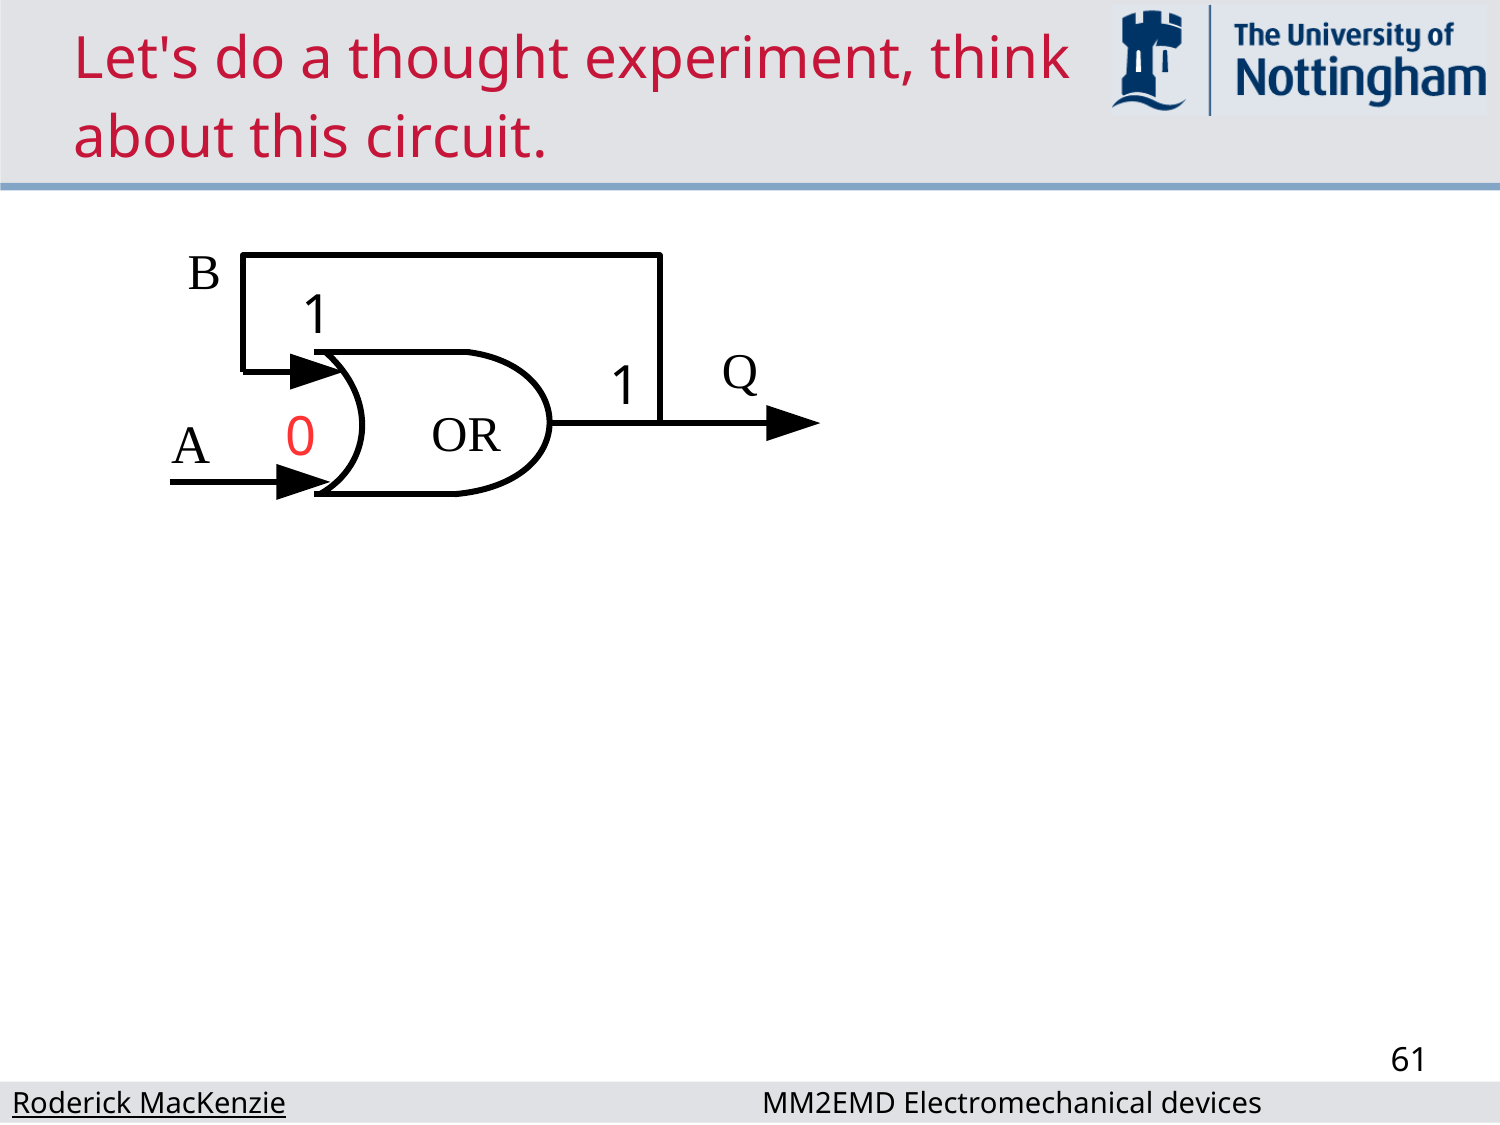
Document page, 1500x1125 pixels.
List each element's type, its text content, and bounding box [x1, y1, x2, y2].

picture [1111, 4, 1487, 116]
text_box A [156, 402, 207, 482]
text_box 1 [267, 272, 433, 352]
title Let's do a thought experiment, think about this circuit. [59, 20, 1128, 172]
text_box Q [707, 331, 782, 407]
text_box OR [417, 393, 516, 469]
text_box B [172, 232, 223, 308]
text_box <number> [1375, 1030, 1500, 1101]
text_box 0 [251, 393, 417, 474]
text_box 1 [576, 343, 741, 424]
